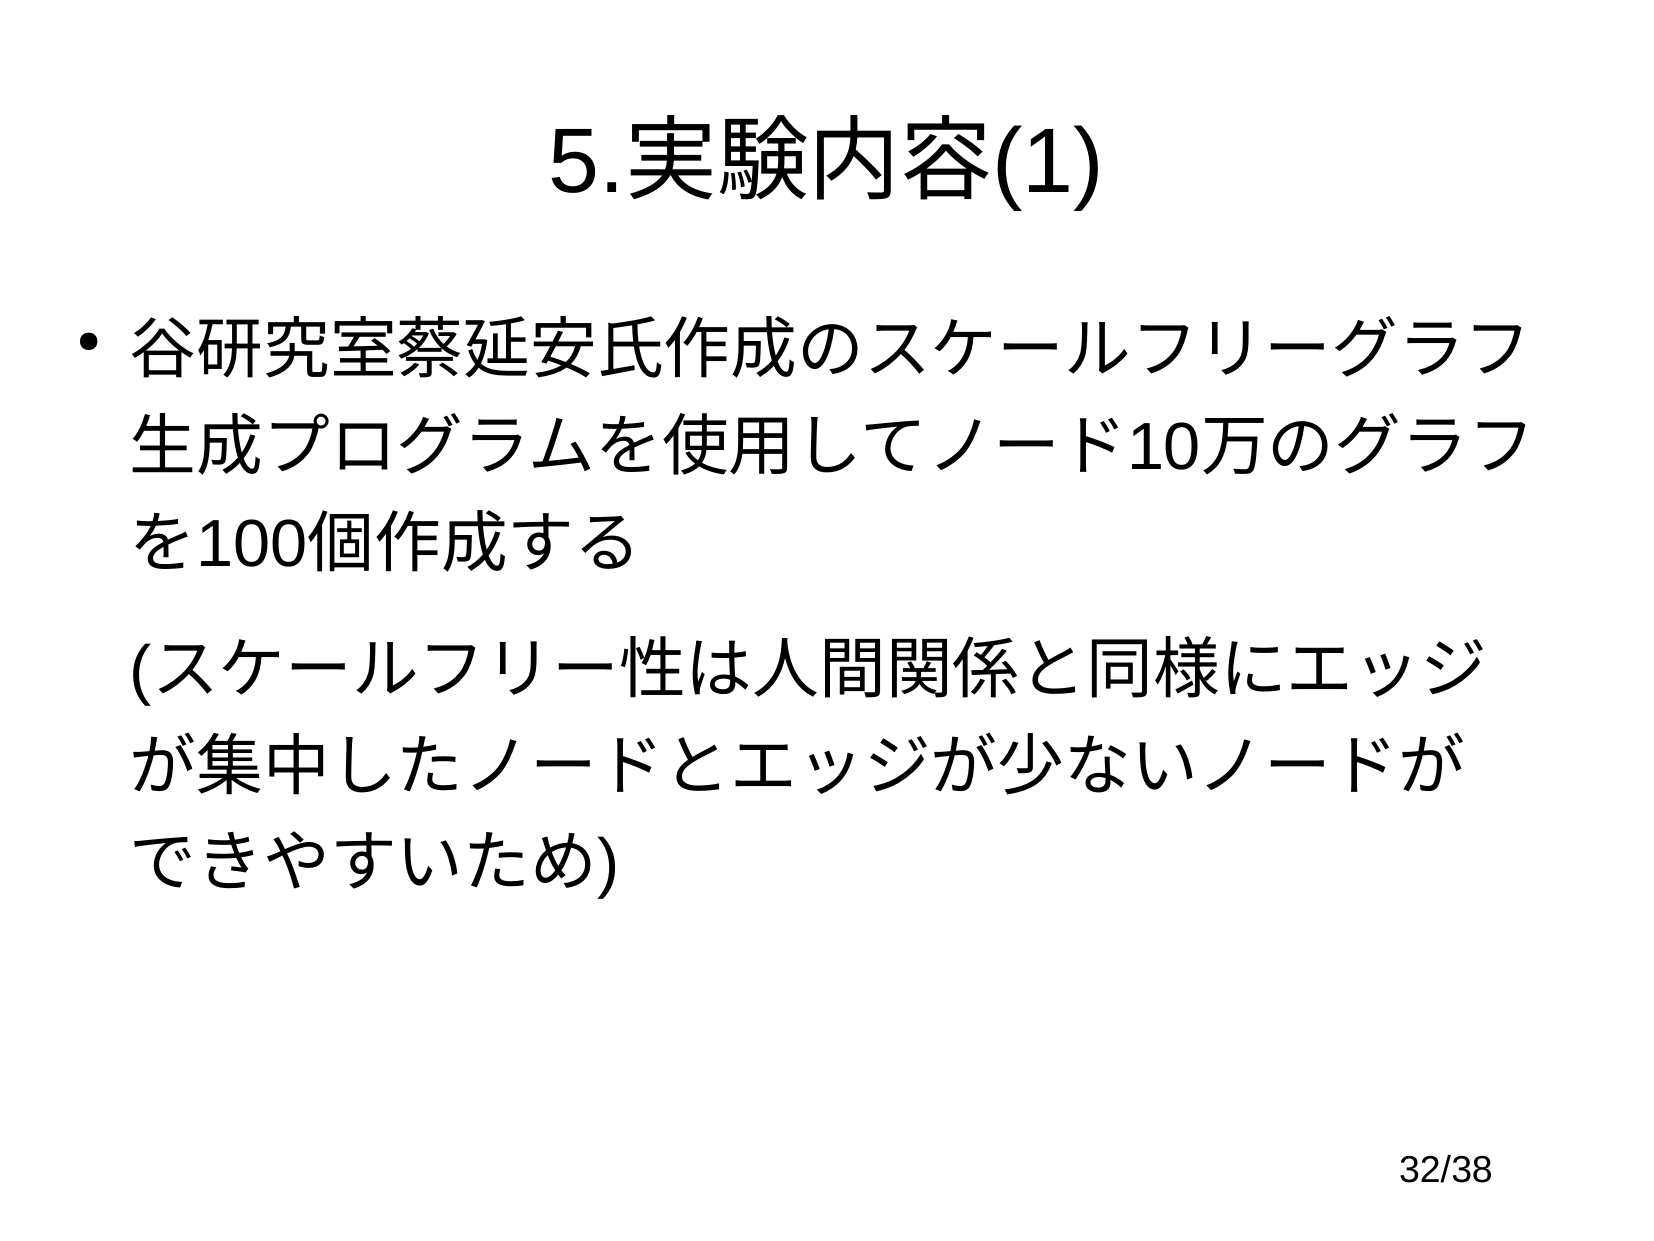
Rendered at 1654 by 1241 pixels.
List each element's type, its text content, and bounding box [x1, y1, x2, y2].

text_box <番号>/38 [1413, 1140, 1608, 1211]
list 谷研究室蔡延安氏作成のスケールフリーグラフ生成プログラムを使用してノード10万のグラフを100個作成する (スケールフリー性は人間関係と同様にエッジ が集中したノードとエッジが少ないノードが できやすいため) [59, 295, 1548, 1114]
title 5.実験内容(1) [82, 49, 1571, 257]
